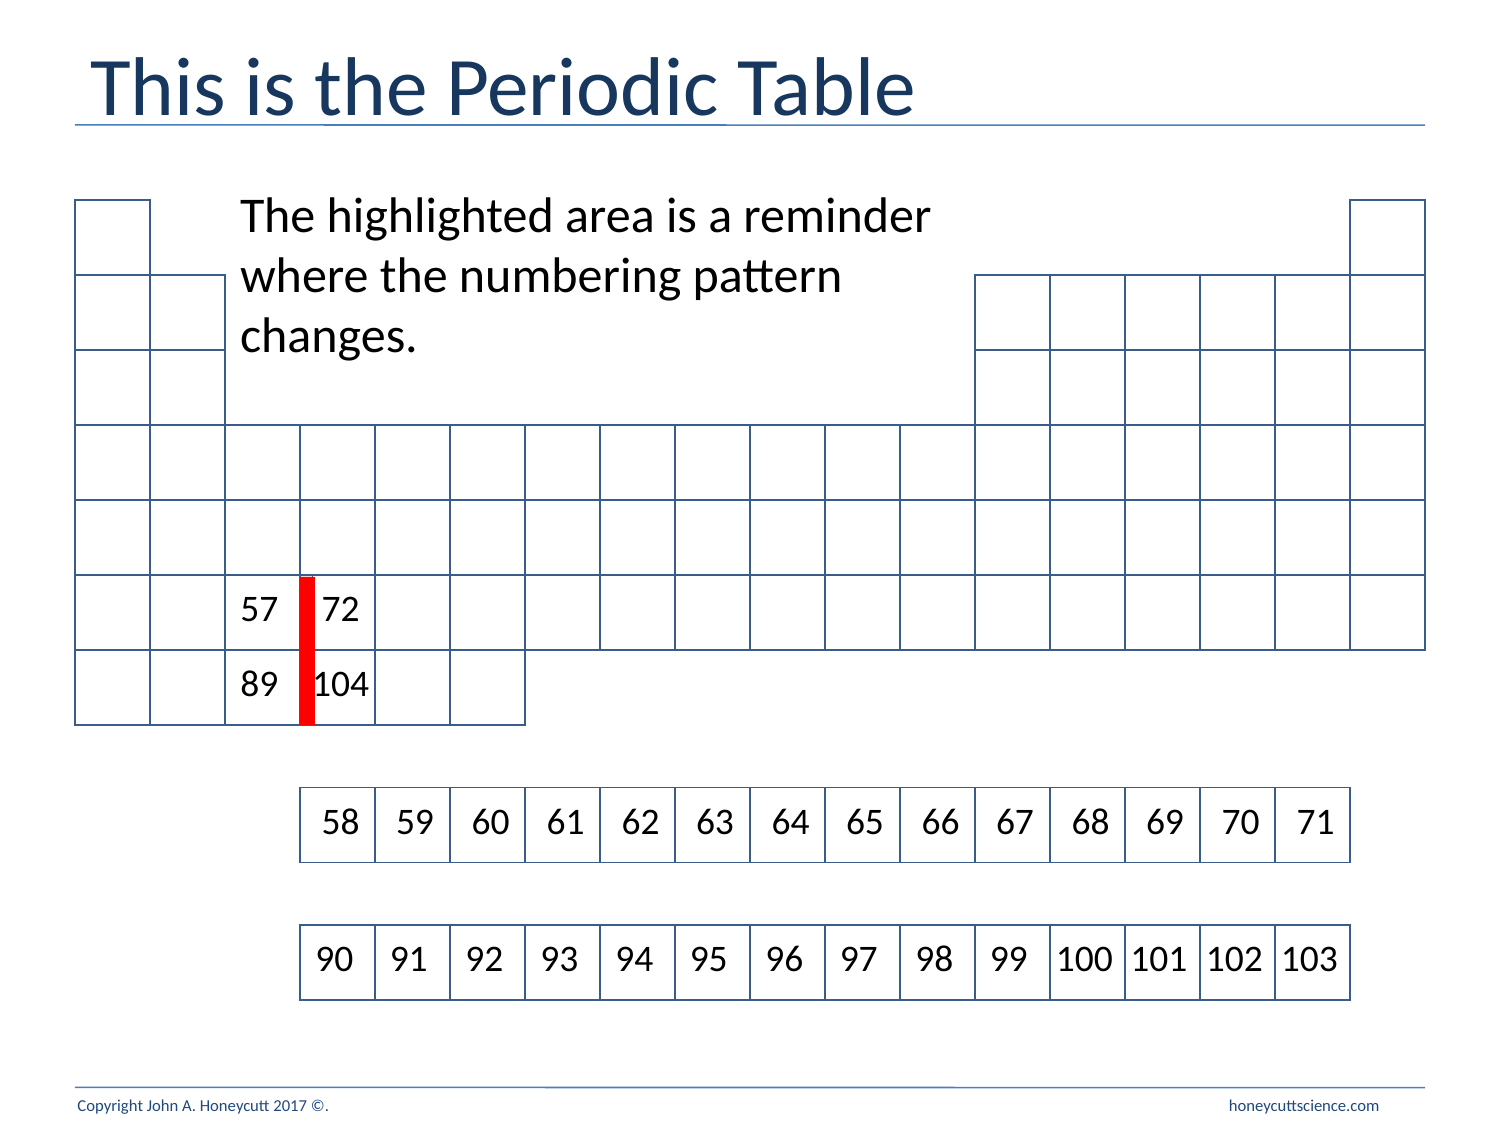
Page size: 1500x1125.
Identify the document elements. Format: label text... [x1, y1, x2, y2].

text_box 71 [1281, 789, 1350, 850]
text_box 103 [1265, 926, 1354, 988]
text_box [299, 576, 315, 725]
text_box 93 [524, 926, 594, 988]
text_box 95 [674, 926, 744, 988]
text_box 96 [749, 926, 819, 988]
text_box 97 [824, 926, 894, 988]
text_box 91 [374, 926, 444, 988]
text_box 99 [974, 926, 1040, 988]
title This is the Periodic Table [75, 45, 1425, 121]
text_box 98 [899, 926, 969, 988]
text_box 65 [830, 789, 900, 850]
text_box 101 [1114, 926, 1190, 988]
text_box 104 [315, 651, 385, 713]
text_box 66 [906, 789, 975, 850]
text_box 90 [299, 926, 369, 988]
text_box 68 [1056, 789, 1125, 850]
text_box 64 [756, 789, 825, 850]
text_box 67 [980, 789, 1050, 850]
text_box 70 [1206, 789, 1275, 850]
text_box 60 [456, 789, 525, 850]
text_box 58 [306, 789, 375, 850]
text_box 57 [224, 576, 294, 638]
text_box 61 [531, 789, 600, 850]
text_box 102 [1190, 926, 1265, 988]
text_box 69 [1130, 789, 1200, 850]
text_box 100 [1040, 926, 1114, 988]
text_box The highlighted area is a reminder where the numbering pattern changes. [224, 174, 975, 372]
text_box 59 [380, 789, 450, 850]
text_box 62 [606, 789, 675, 850]
text_box 63 [680, 789, 750, 850]
text_box 89 [224, 651, 294, 713]
text_box 72 [315, 576, 375, 638]
text_box 94 [599, 926, 669, 988]
text_box 92 [449, 926, 519, 988]
